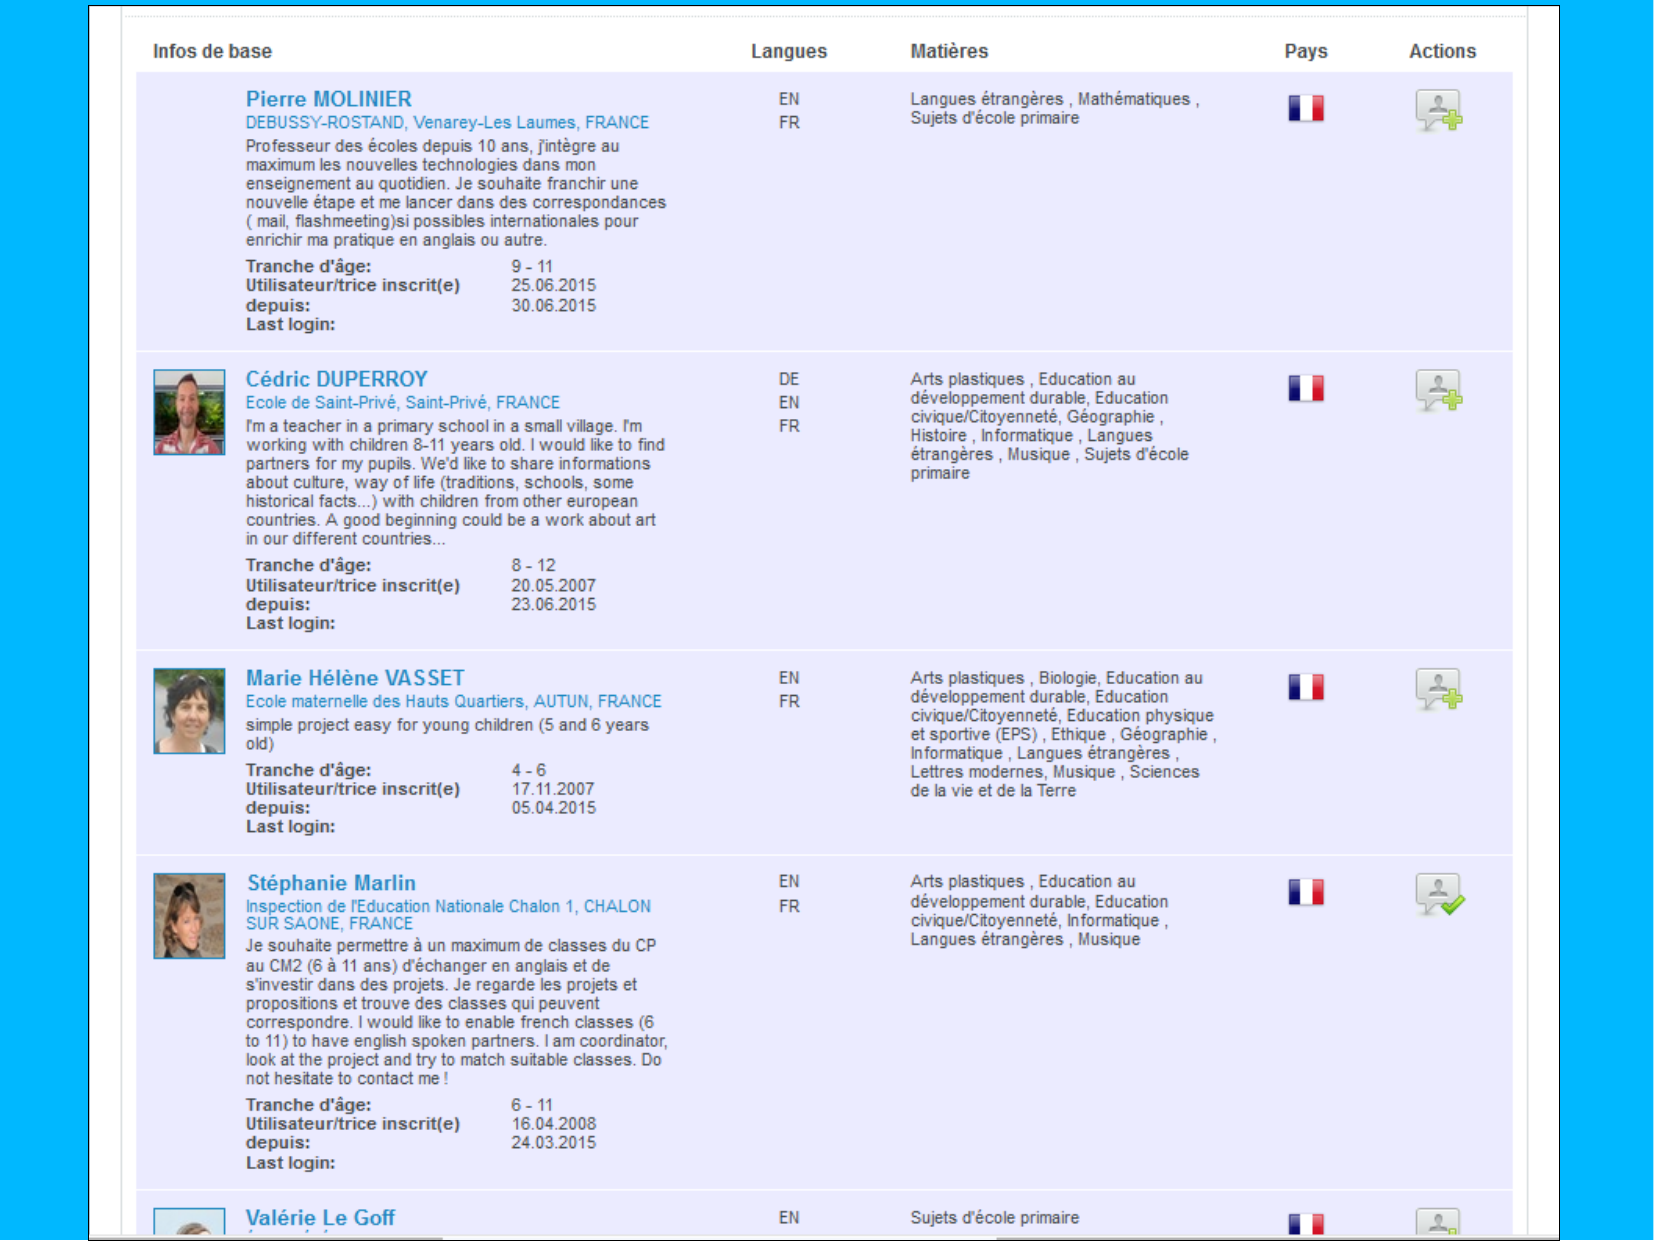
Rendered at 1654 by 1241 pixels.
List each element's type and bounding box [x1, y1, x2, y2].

picture [89, 6, 1559, 1241]
